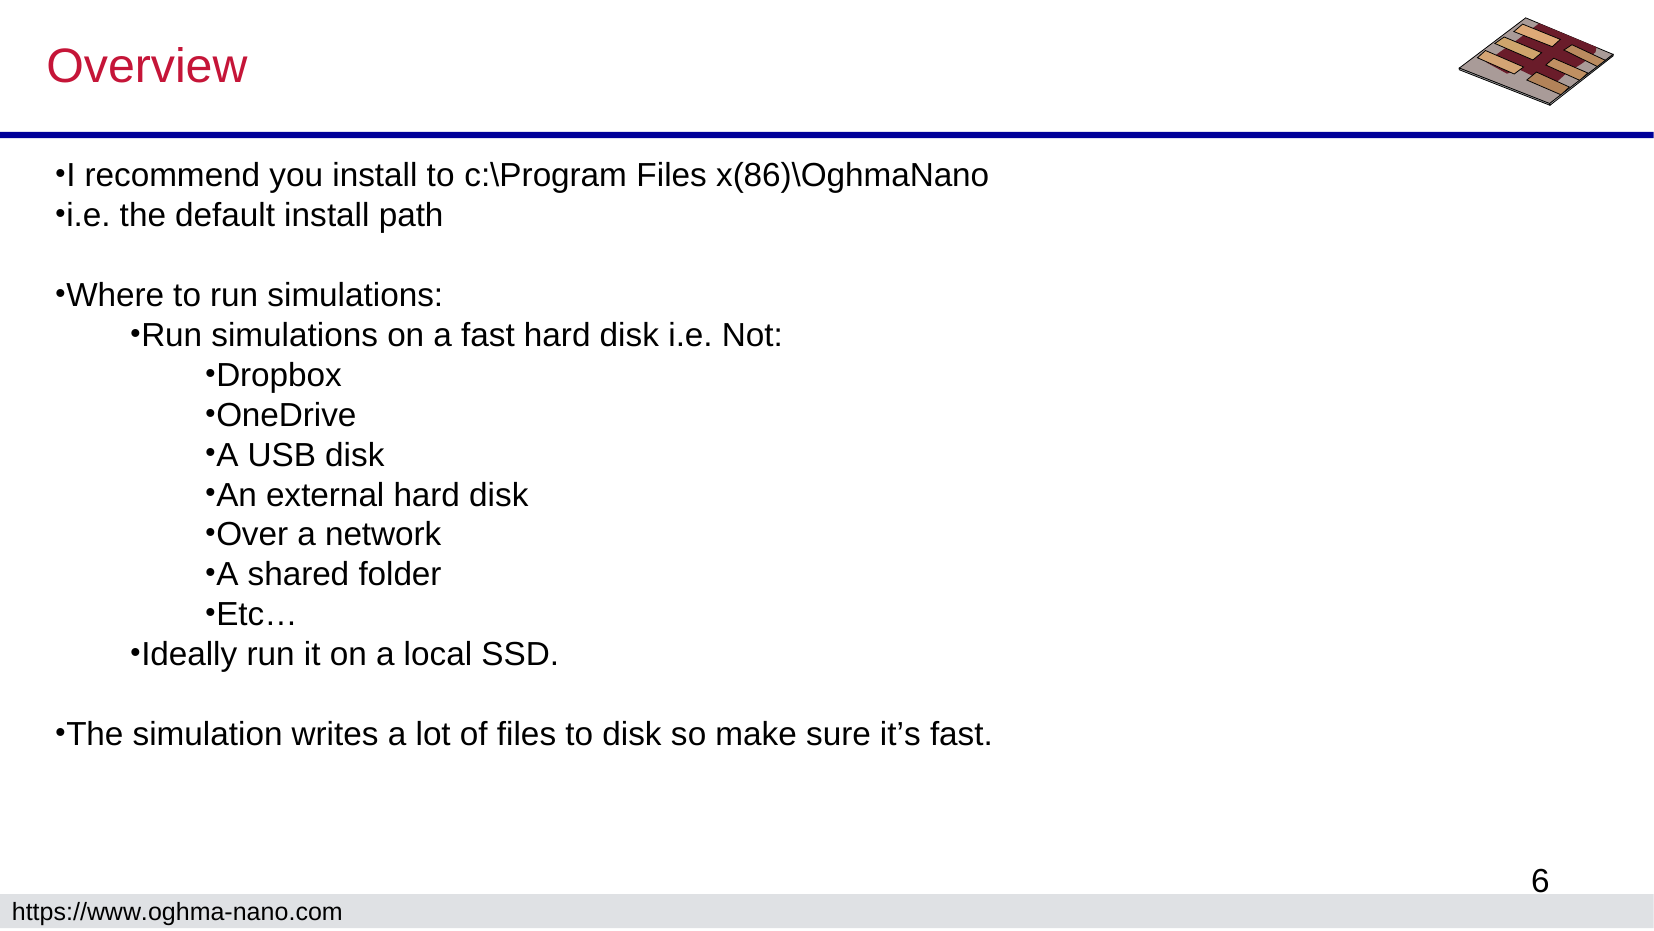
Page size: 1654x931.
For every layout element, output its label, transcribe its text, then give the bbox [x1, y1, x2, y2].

text_box I recommend you install to c:\Program Files x(86)\OghmaNano i.e. the default install path Where to run simulations: Run simulations on a fast hard disk i.e. Not: Dropbox OneDrive A USB disk An external hard disk Over a network A shared folder Etc… Ideally run it on a local SSD. The simulation writes a lot of files to disk so make sure it’s fast. [39, 145, 1156, 920]
text_box <number> [1516, 852, 1654, 911]
title Overview [31, 22, 1255, 109]
